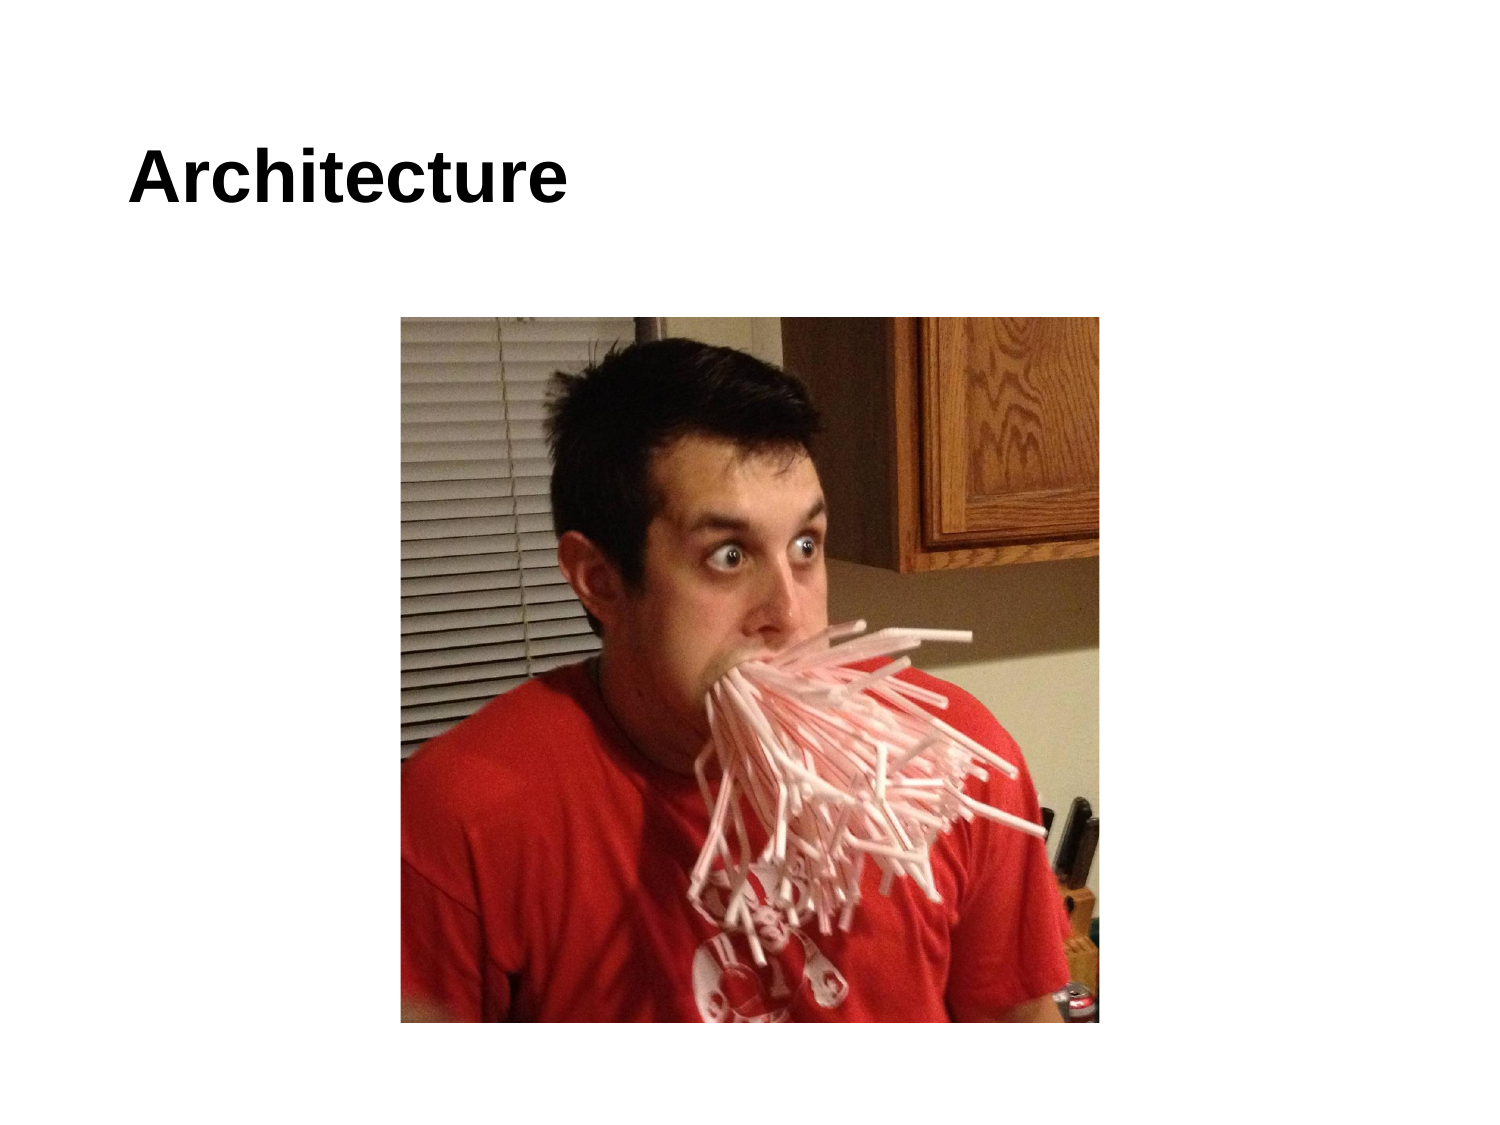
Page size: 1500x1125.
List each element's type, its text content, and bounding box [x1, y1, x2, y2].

text_box [400, 317, 1100, 1023]
title Architecture [75, 45, 1425, 233]
